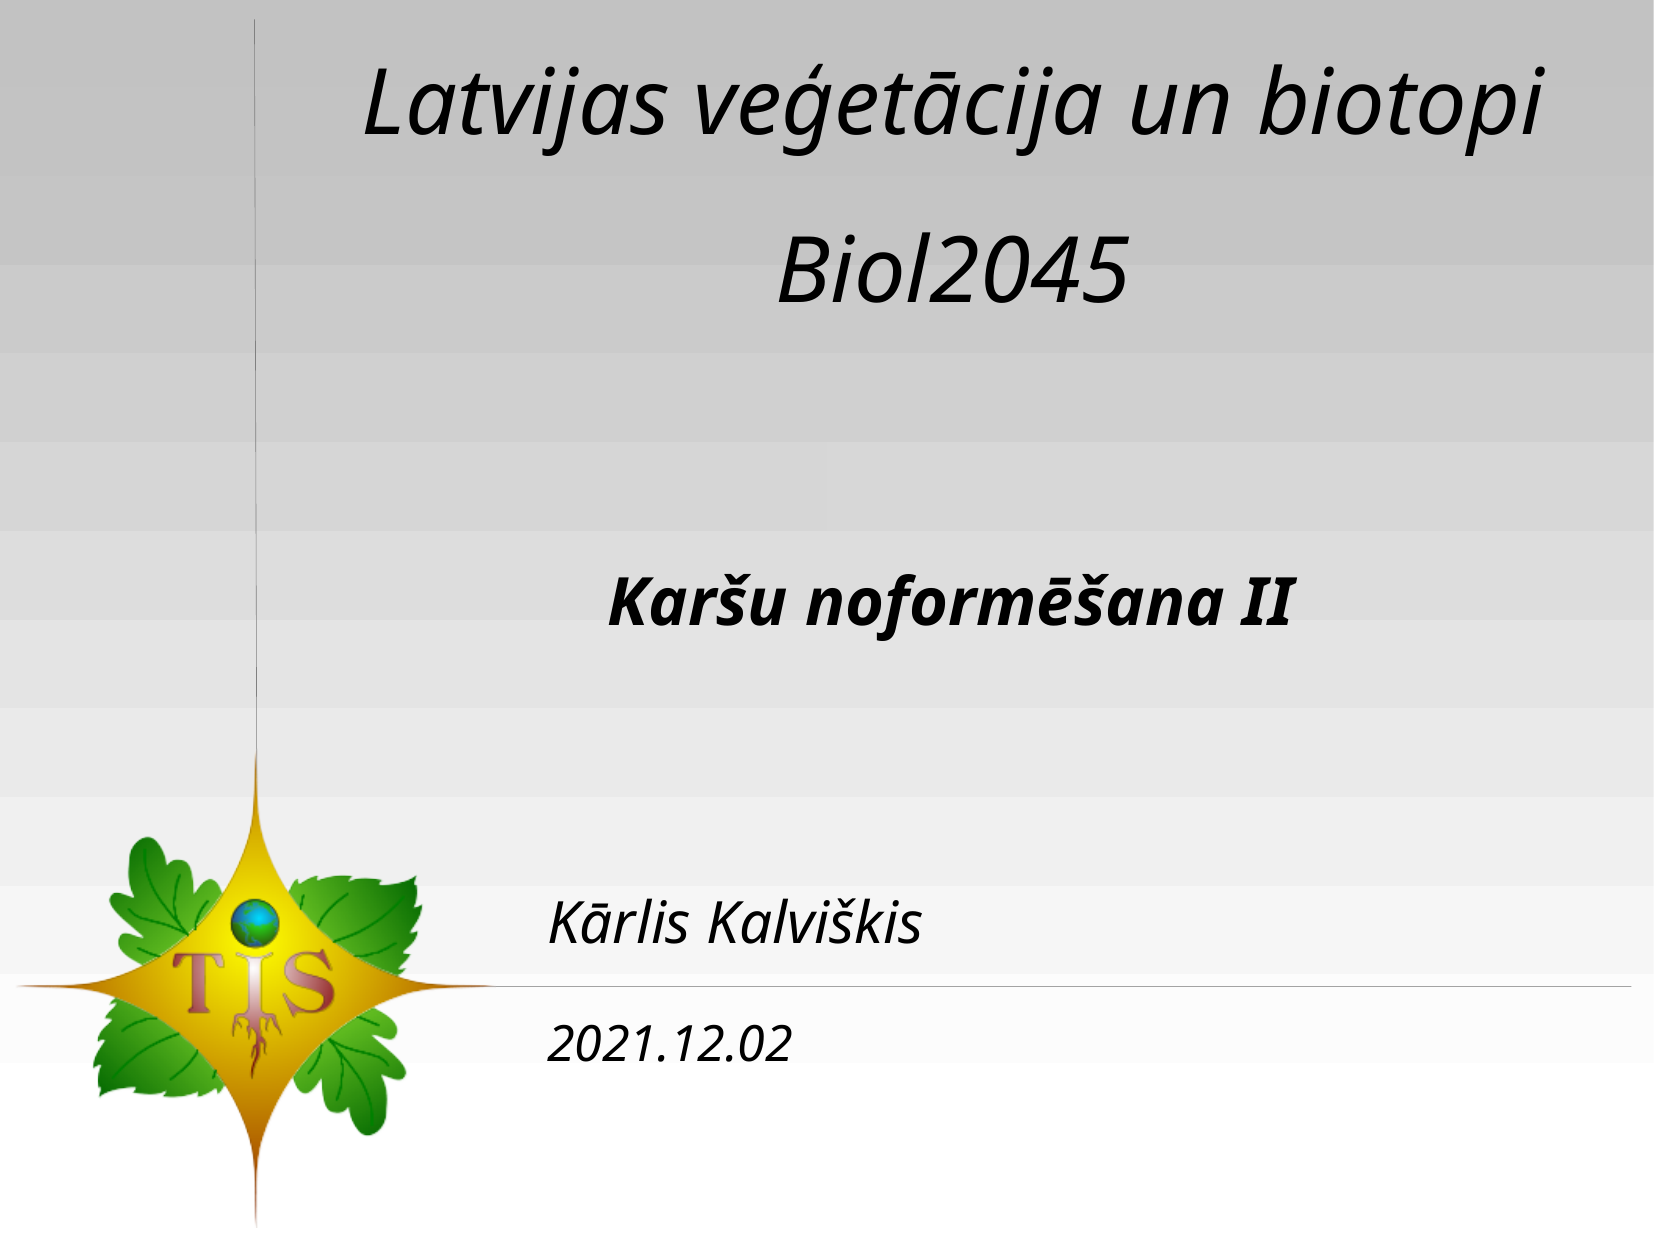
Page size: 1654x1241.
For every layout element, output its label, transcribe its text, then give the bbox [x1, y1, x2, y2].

title Karšu noformēšana II [295, 324, 1607, 857]
text_box Kārlis Kalviškis [546, 886, 1535, 957]
text_box 2021.12.02 [547, 1007, 1150, 1146]
picture [0, 0, 1654, 1241]
